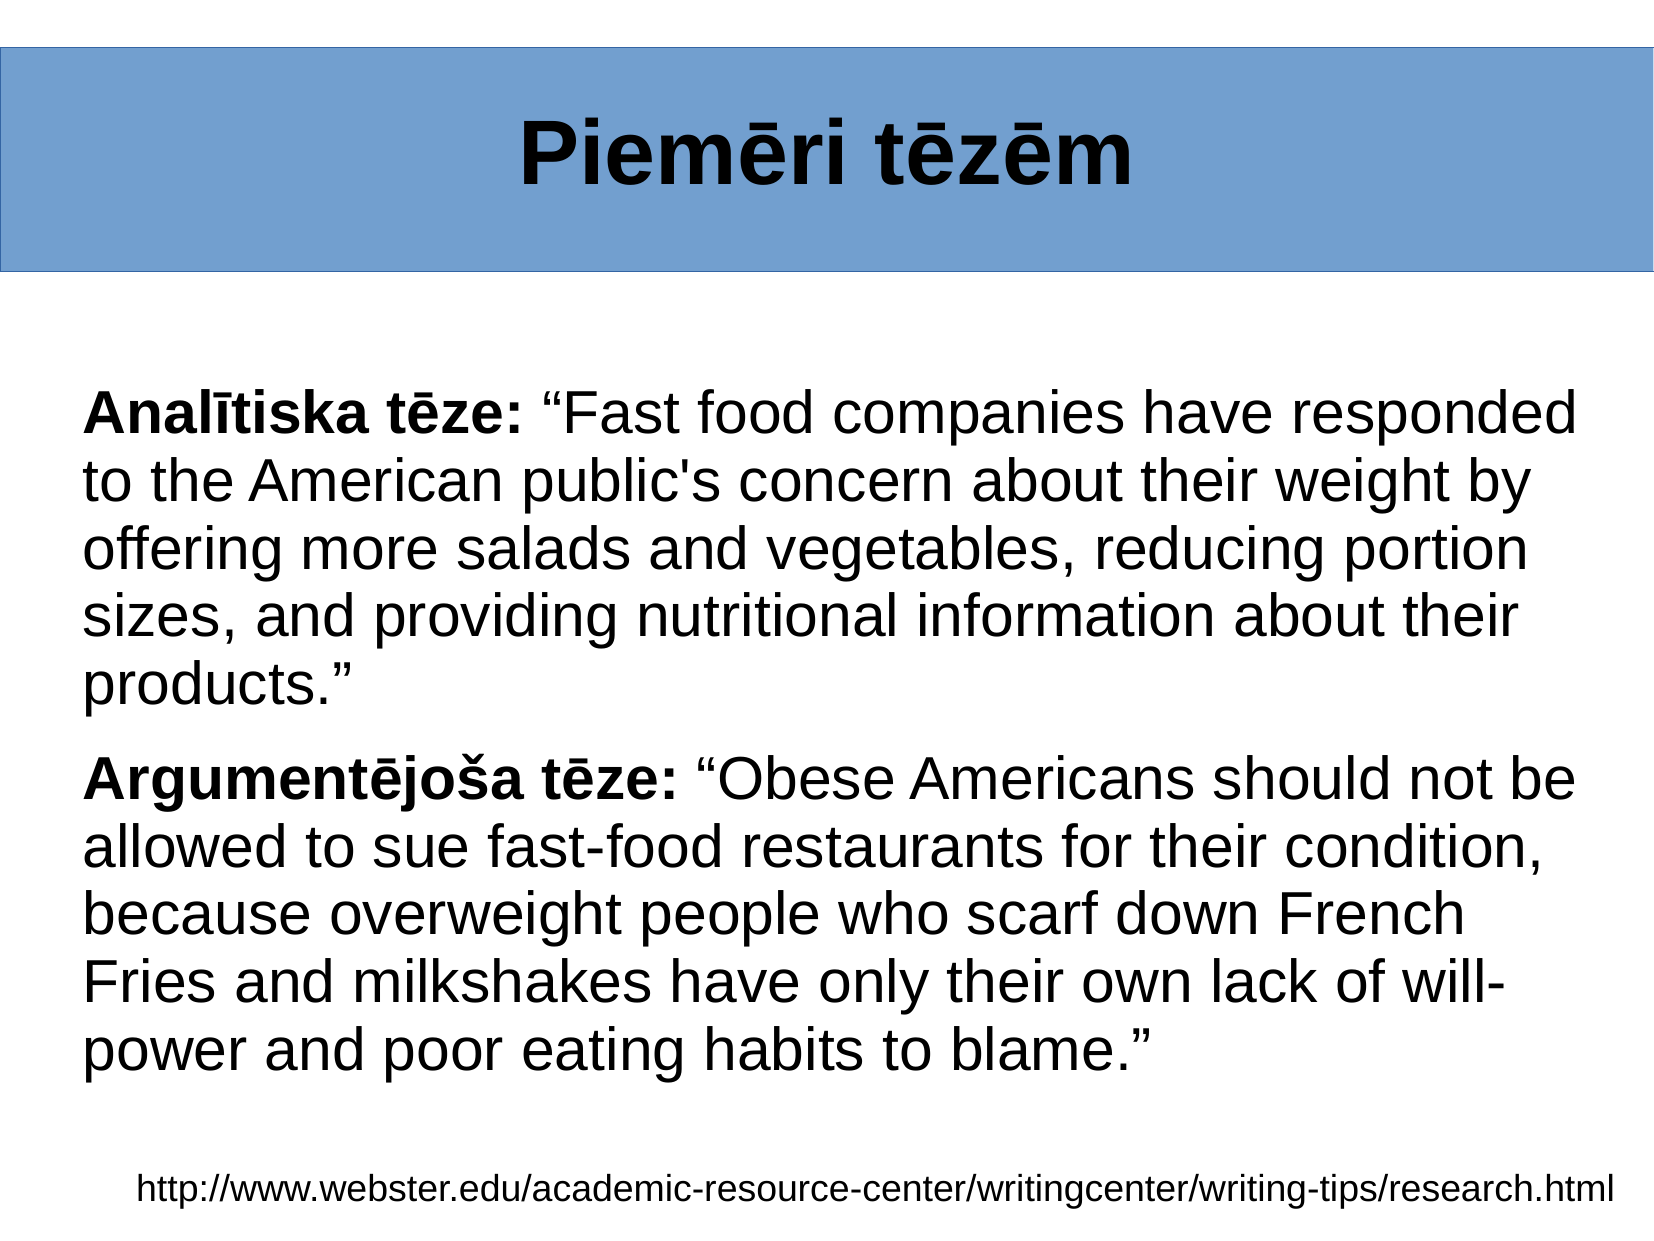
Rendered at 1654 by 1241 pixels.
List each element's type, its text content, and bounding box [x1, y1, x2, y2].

list Analītiska tēze: “Fast food companies have responded to the American public's concern about their weight by offering more salads and vegetables, reducing portion sizes, and providing nutritional information about their products.” Argumentējoša tēze: “Obese Americans should not be allowed to sue fast-food restaurants for their condition, because overweight people who scarf down French Fries and milkshakes have only their own lack of will-power and poor eating habits to blame.” [82, 378, 1619, 1099]
text_box http://www.webster.edu/academic-resource-center/writingcenter/writing-tips/research.html [121, 1159, 1630, 1217]
text_box [0, 47, 1654, 272]
title Piemēri tēzēm [82, 49, 1571, 257]
